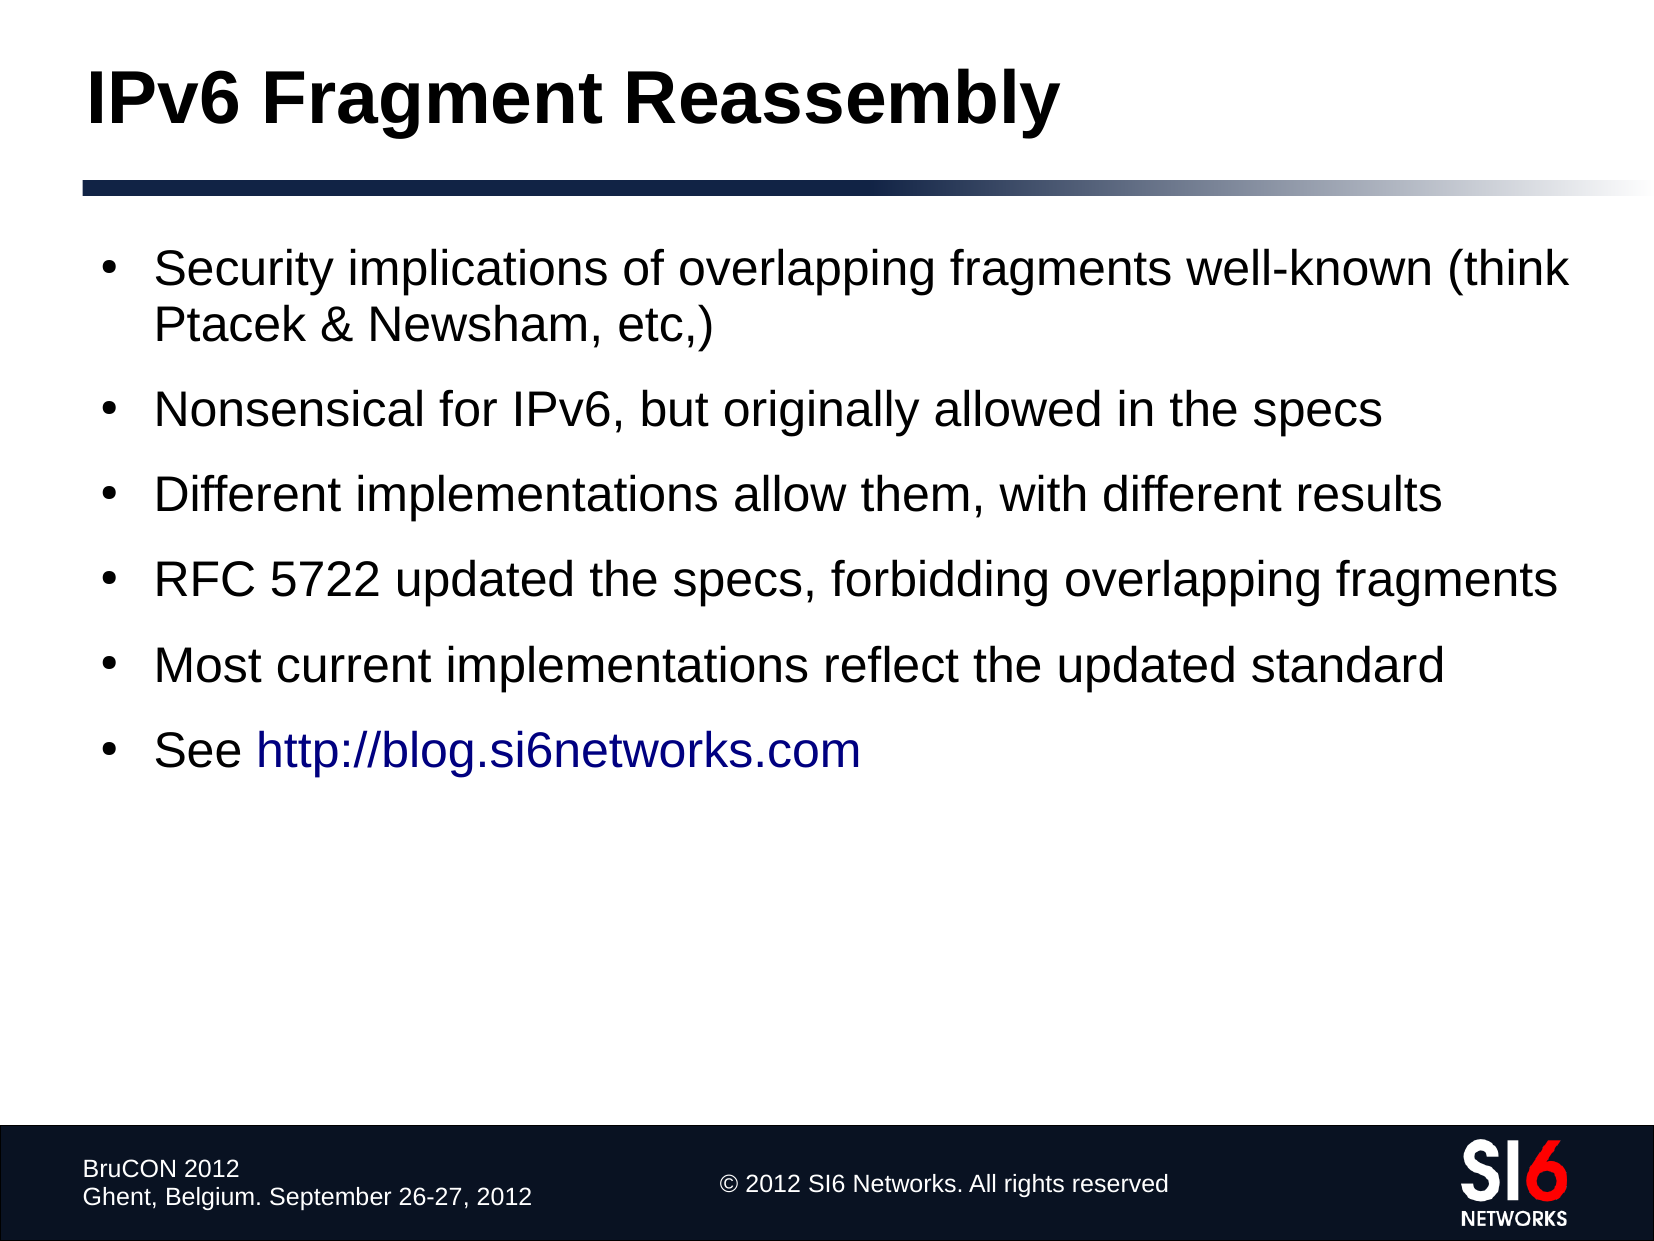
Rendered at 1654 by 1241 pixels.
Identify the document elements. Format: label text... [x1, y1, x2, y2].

picture [1461, 1139, 1567, 1226]
title IPv6 Fragment Reassembly [86, 30, 1576, 166]
list Security implications of overlapping fragments well-known (think Ptacek & Newsham, etc,) Nonsensical for IPv6, but originally allowed in the specs Different implementations allow them, with different results RFC 5722 updated the specs, forbidding overlapping fragments Most current implementations reflect the updated standard See http://blog.si6networks.com [82, 240, 1571, 1059]
